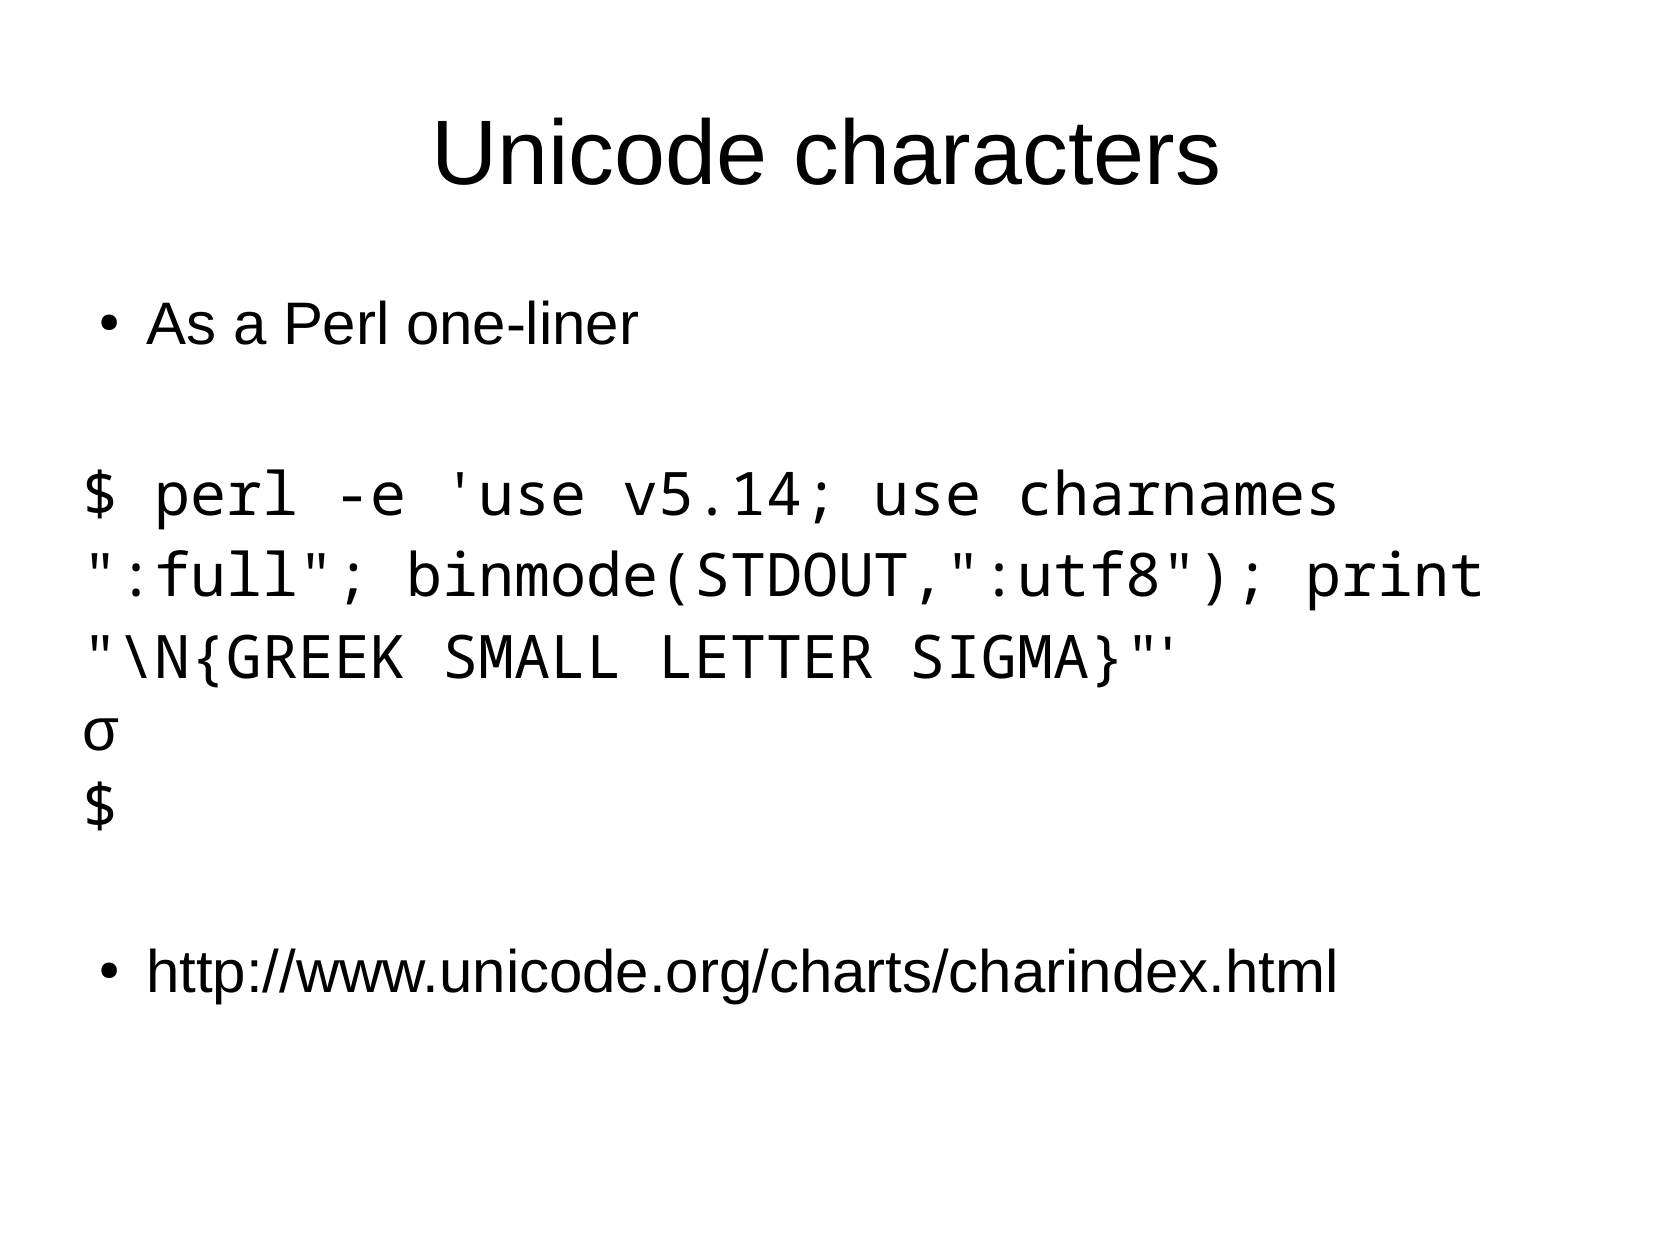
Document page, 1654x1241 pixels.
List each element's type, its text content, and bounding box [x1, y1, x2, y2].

title Unicode characters [82, 49, 1571, 257]
list As a Perl one-liner $ perl -e 'use v5.14; use charnames ":full"; binmode(STDOUT,":utf8"); print "\N{GREEK SMALL LETTER SIGMA}"' σ $ http://www.unicode.org/charts/charindex.html [82, 290, 1571, 1010]
